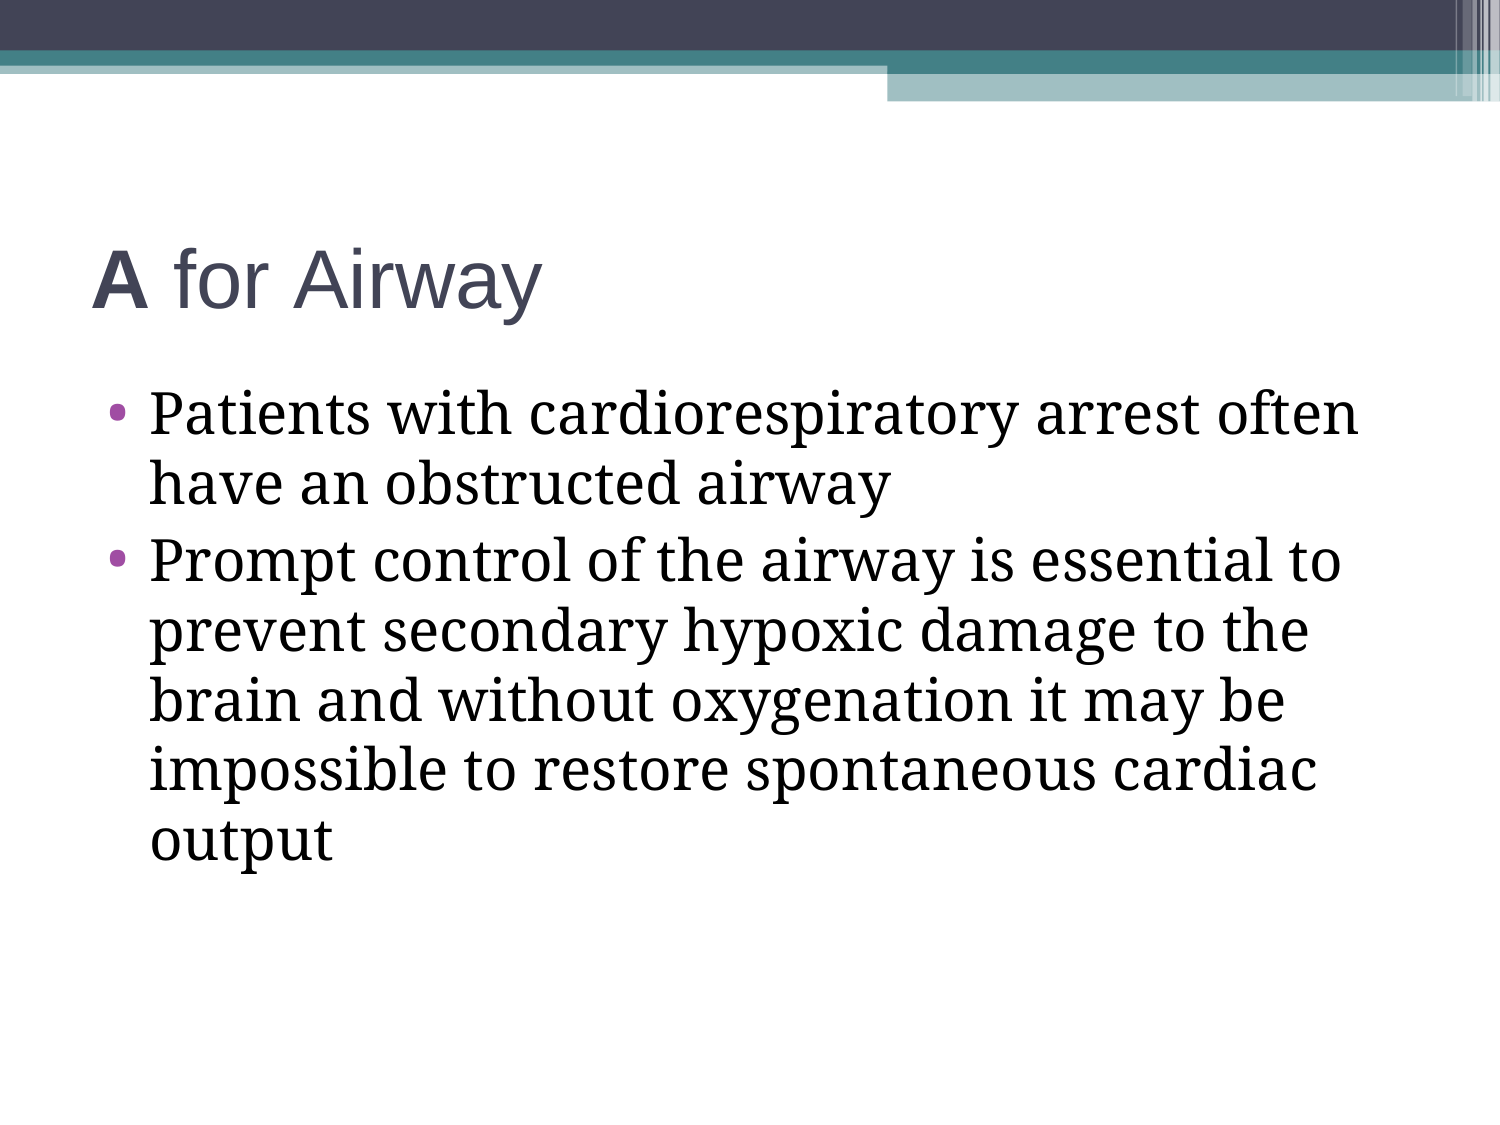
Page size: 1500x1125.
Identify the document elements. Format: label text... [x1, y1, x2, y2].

text_box Patients with cardiorespiratory arrest often have an obstructed airway Prompt control of the airway is essential to prevent secondary hypoxic damage to the brain and without oxygenation it may be impossible to restore spontaneous cardiac output [75, 368, 1426, 868]
text_box A for Airway [75, 187, 1426, 363]
